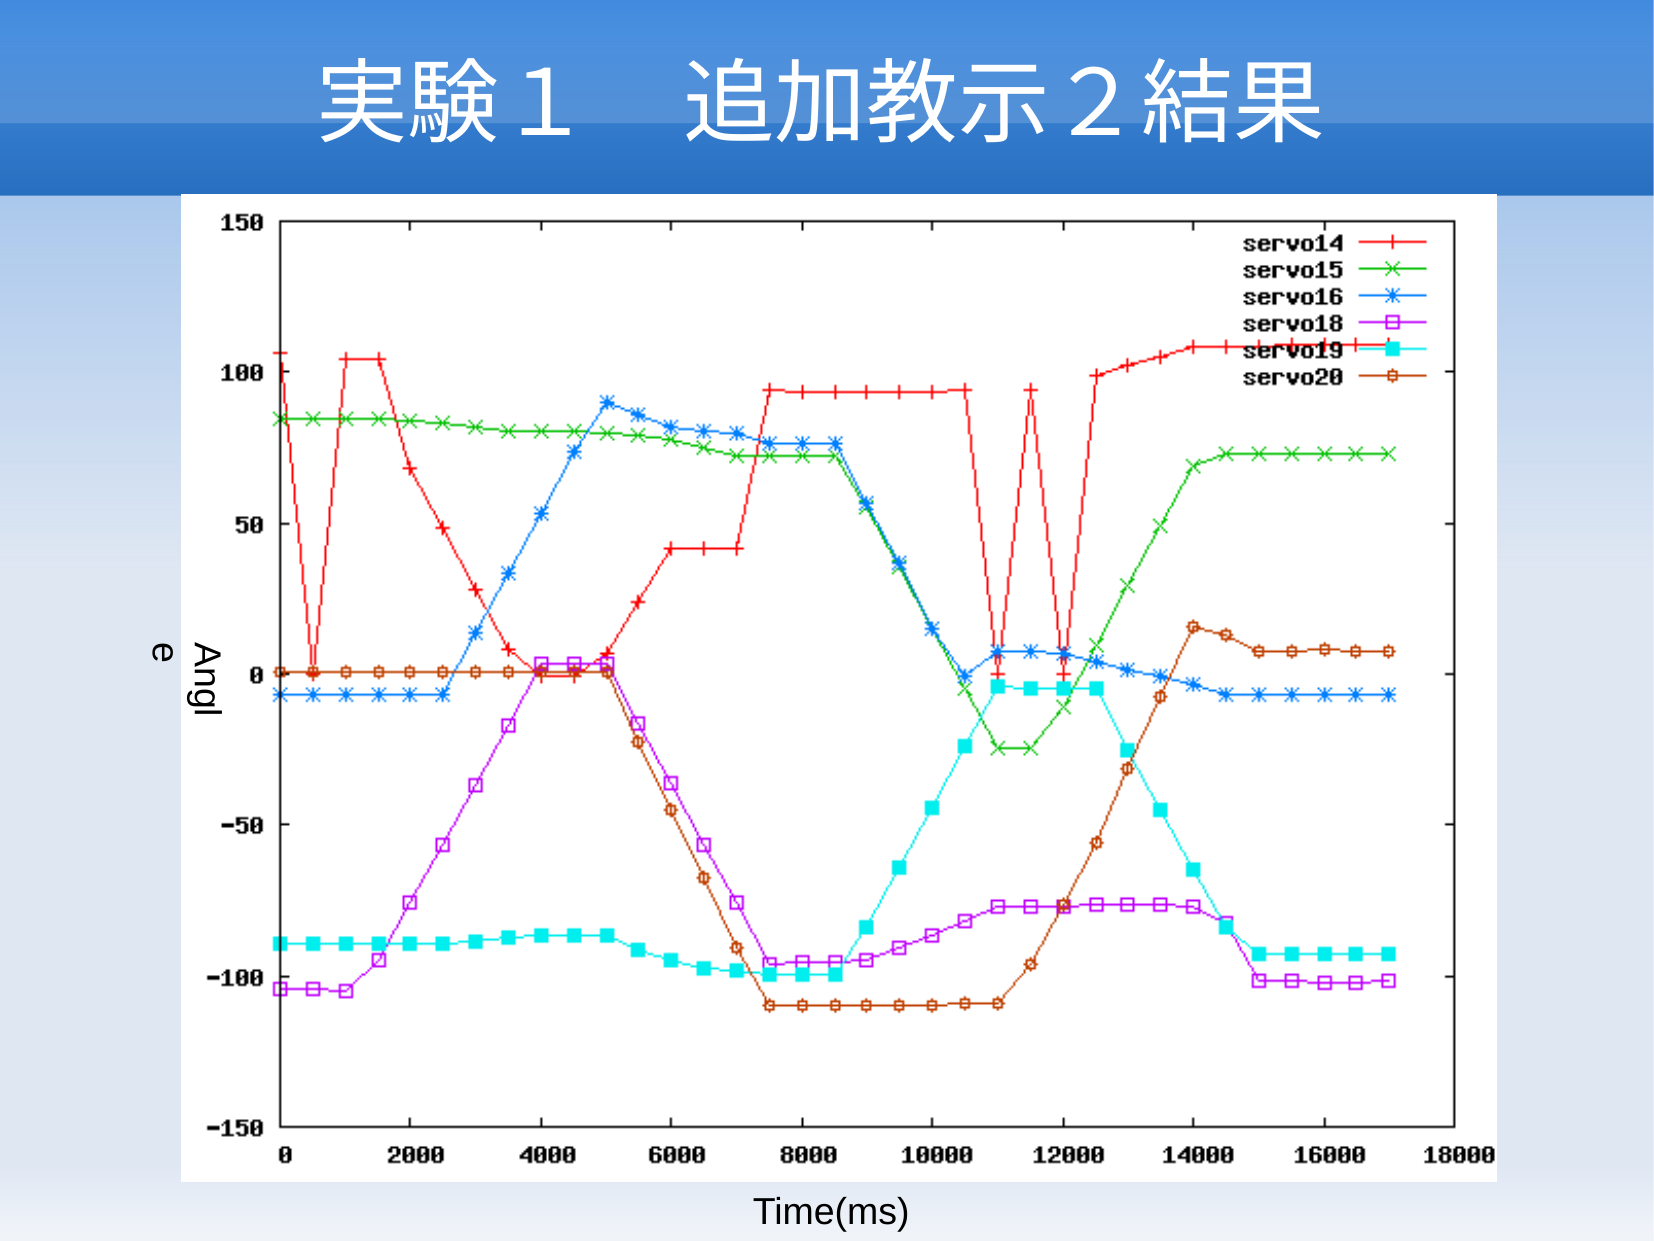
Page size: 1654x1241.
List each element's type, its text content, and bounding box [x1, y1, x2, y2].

text_box Time(ms) [738, 1183, 925, 1241]
text_box Angle [163, 627, 237, 739]
title 実験１ 追加教示２結果 [76, 0, 1565, 208]
picture [0, 0, 1654, 1241]
